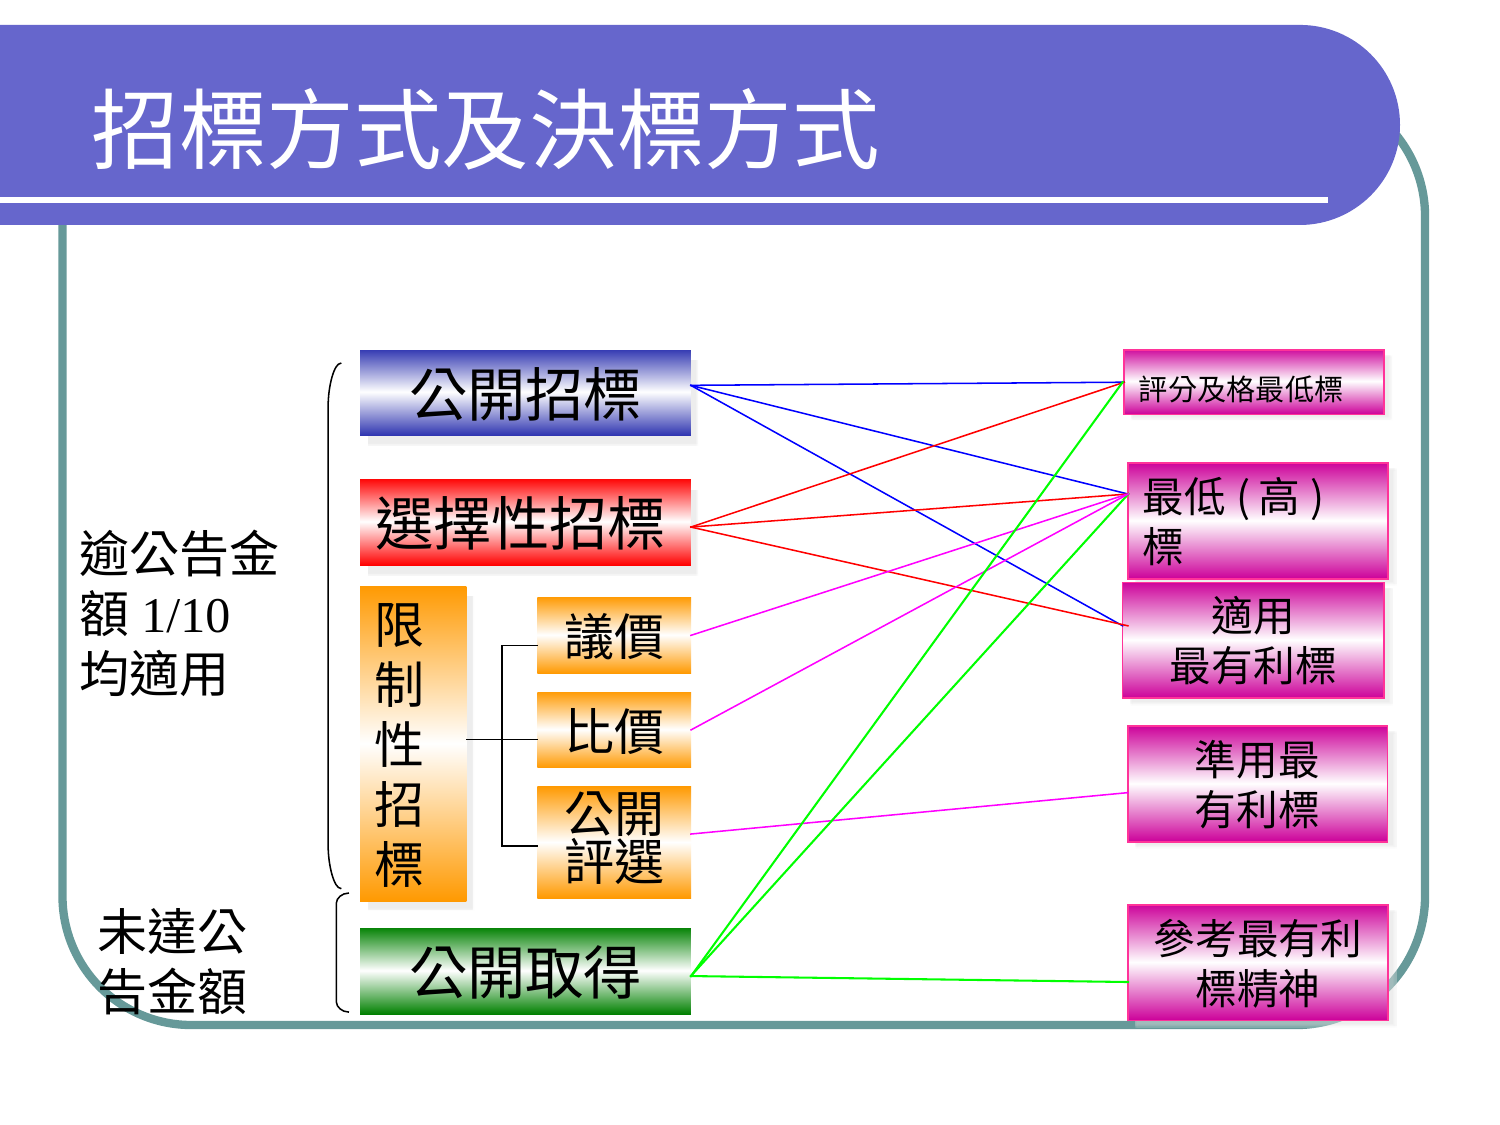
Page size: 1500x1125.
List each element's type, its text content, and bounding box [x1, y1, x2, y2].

text_box 準用最 有利標 [1127, 726, 1388, 842]
text_box 公開招標 [360, 350, 691, 436]
text_box 逾公告金額1/10均適用 [64, 515, 305, 711]
text_box 適用 最有利標 [1122, 582, 1384, 699]
text_box 公開評選 [537, 786, 692, 899]
text_box 選擇性招標 [360, 479, 691, 566]
text_box 評分及格最低標 [1124, 349, 1384, 415]
text_box 未達公告金額 [64, 893, 281, 1029]
text_box 參考最有利標精神 [1128, 904, 1388, 1021]
text_box 最低(高)標 [1128, 463, 1388, 579]
text_box 公開取得 [360, 928, 691, 1015]
text_box 比價 [537, 692, 692, 768]
text_box 議價 [537, 597, 692, 674]
title 招標方式及決標方式 [76, 42, 1378, 214]
text_box 限制性招標 [360, 586, 467, 902]
